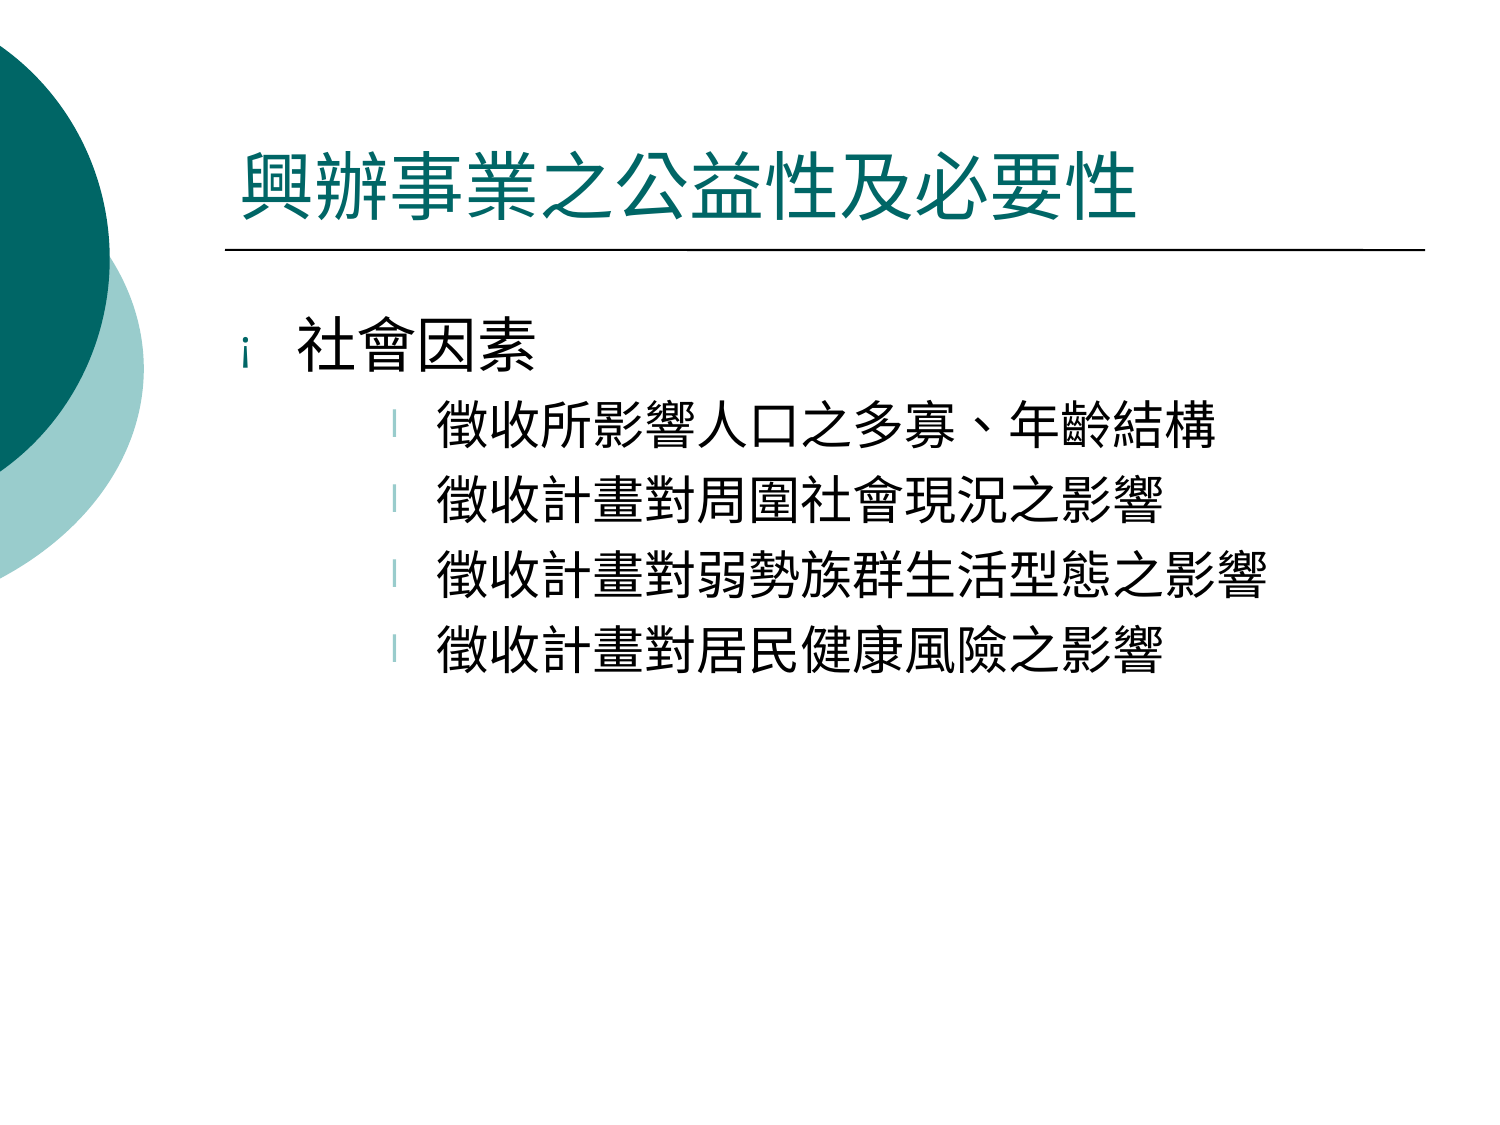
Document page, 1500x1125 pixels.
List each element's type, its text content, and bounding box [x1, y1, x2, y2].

list 社會因素 徵收所影響人口之多寡、年齡結構 徵收計畫對周圍社會現況之影響 徵收計畫對弱勢族群生活型態之影響 徵收計畫對居民健康風險之影響 [224, 299, 1425, 975]
title 興辦事業之公益性及必要性 [224, 49, 1425, 237]
